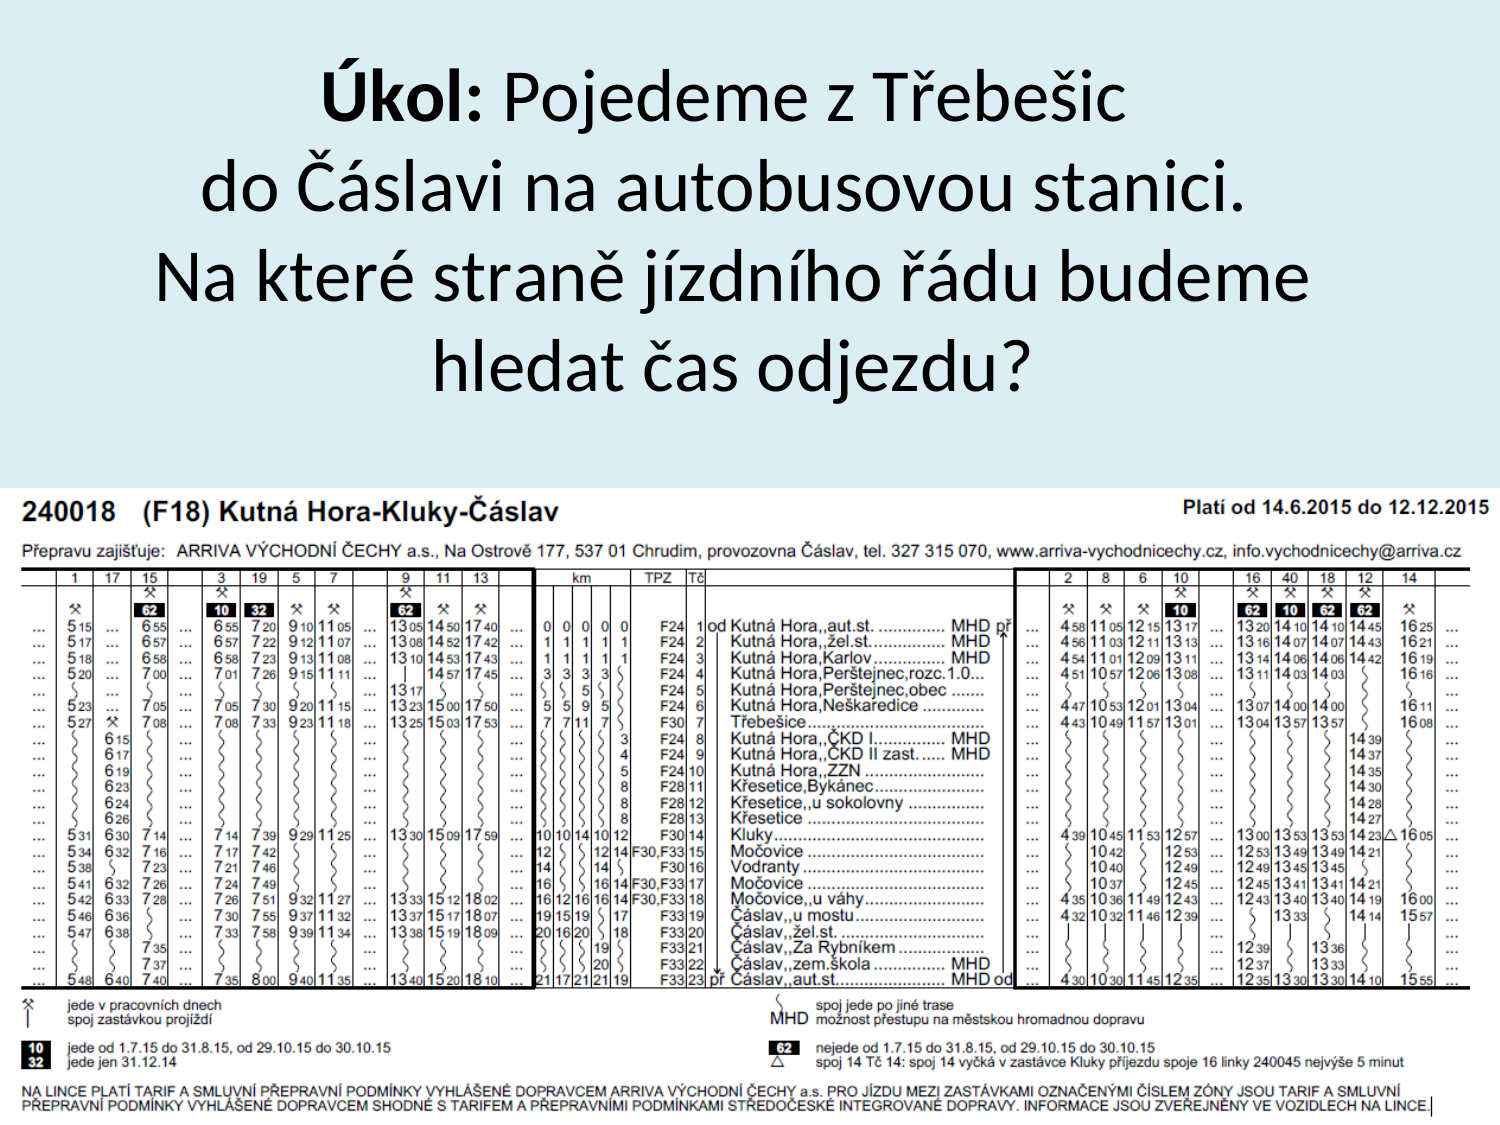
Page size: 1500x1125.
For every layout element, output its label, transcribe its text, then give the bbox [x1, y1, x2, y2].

picture [0, 488, 1500, 1125]
title Úkol: Pojedeme z Třebešic do Čáslavi na autobusovou stanici. Na které straně jízdního řádu budeme hledat čas odjezdu? [100, 38, 1366, 414]
